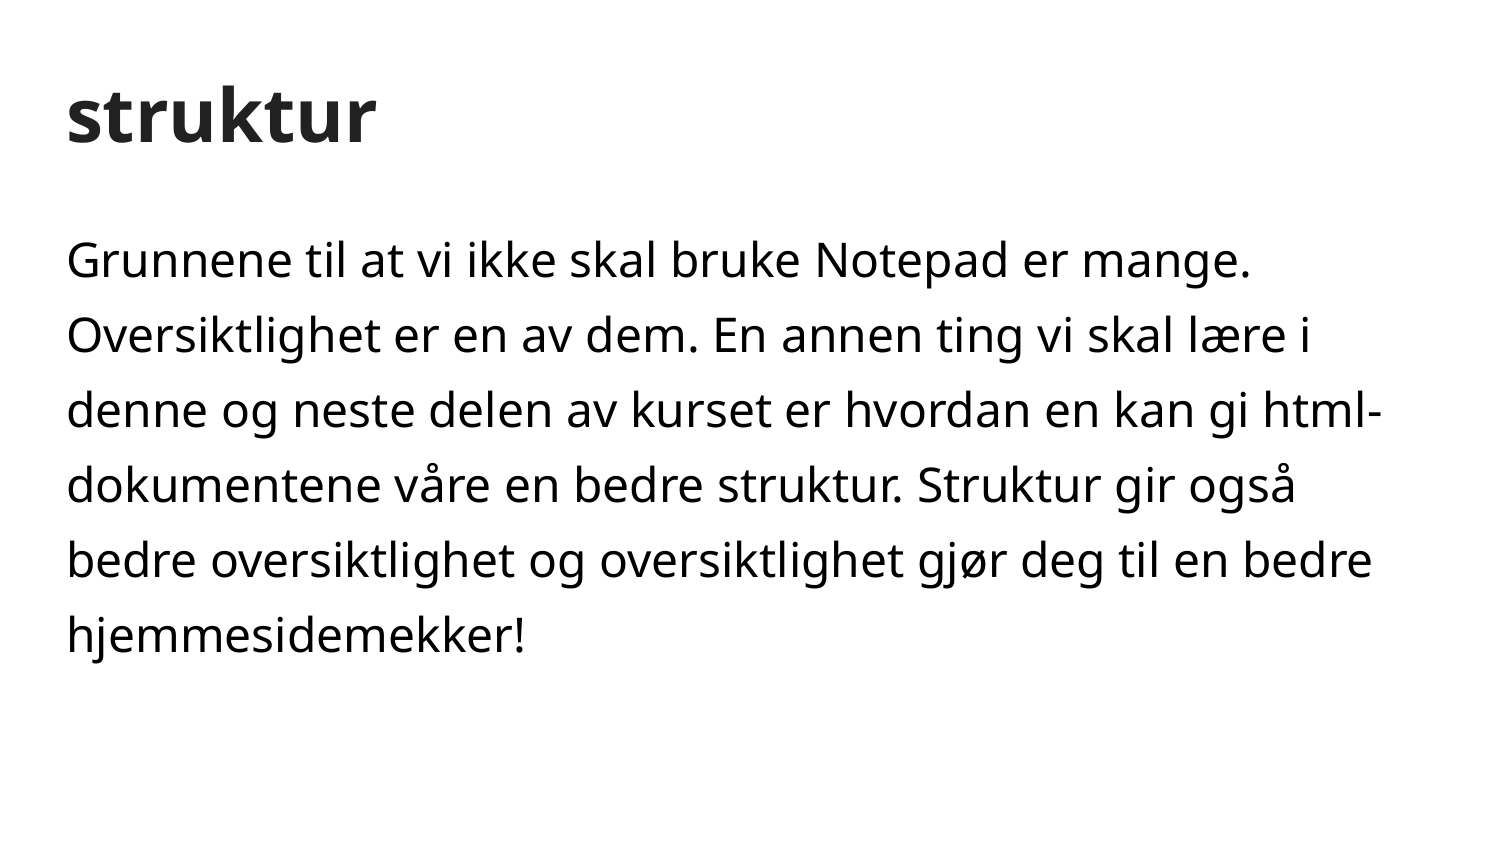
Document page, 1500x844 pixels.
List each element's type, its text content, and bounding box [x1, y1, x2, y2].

list Grunnene til at vi ikke skal bruke Notepad er mange. Oversiktlighet er en av dem. En annen ting vi skal lære i denne og neste delen av kurset er hvordan en kan gi html-dokumentene våre en bedre struktur. Struktur gir også bedre oversiktlighet og oversiktlighet gjør deg til en bedre hjemmesidemekker! [51, 201, 1449, 750]
title struktur [51, 48, 1449, 180]
